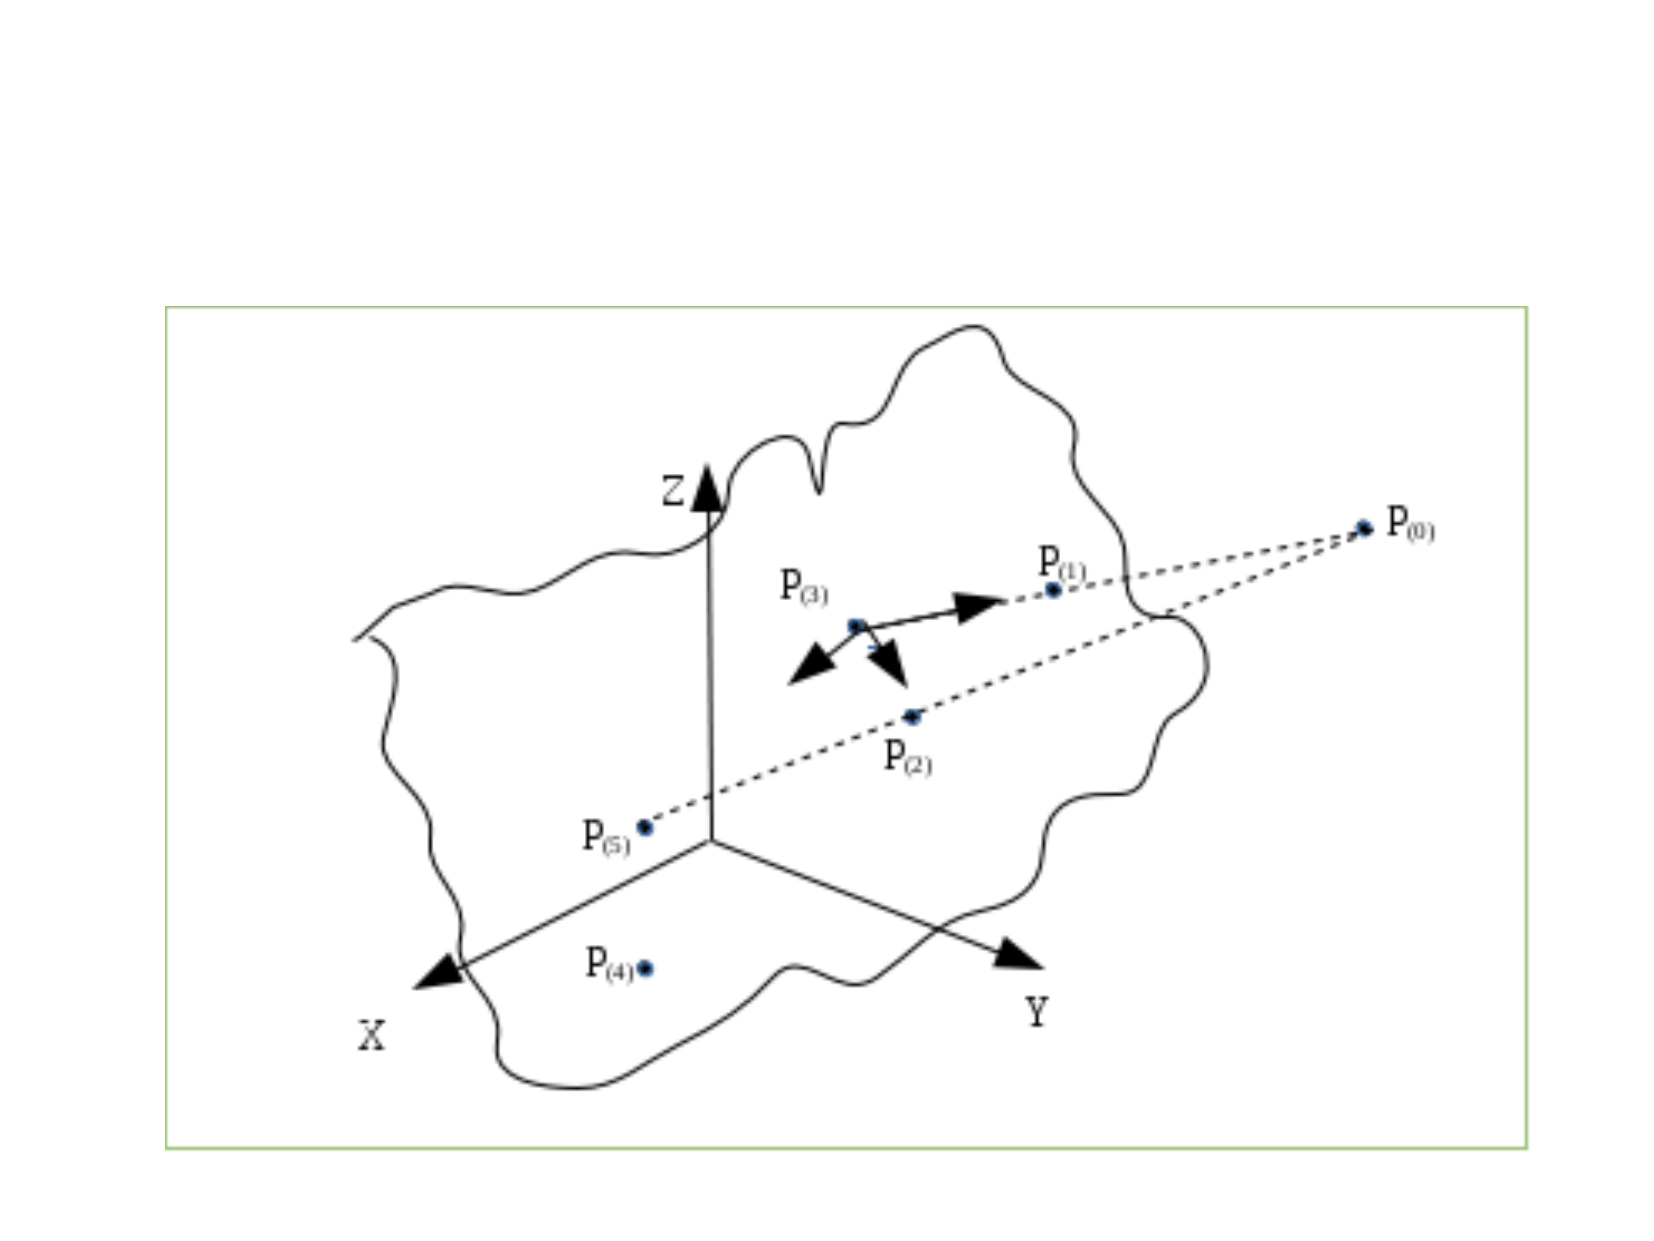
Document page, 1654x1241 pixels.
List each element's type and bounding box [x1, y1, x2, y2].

picture [165, 306, 1536, 1158]
